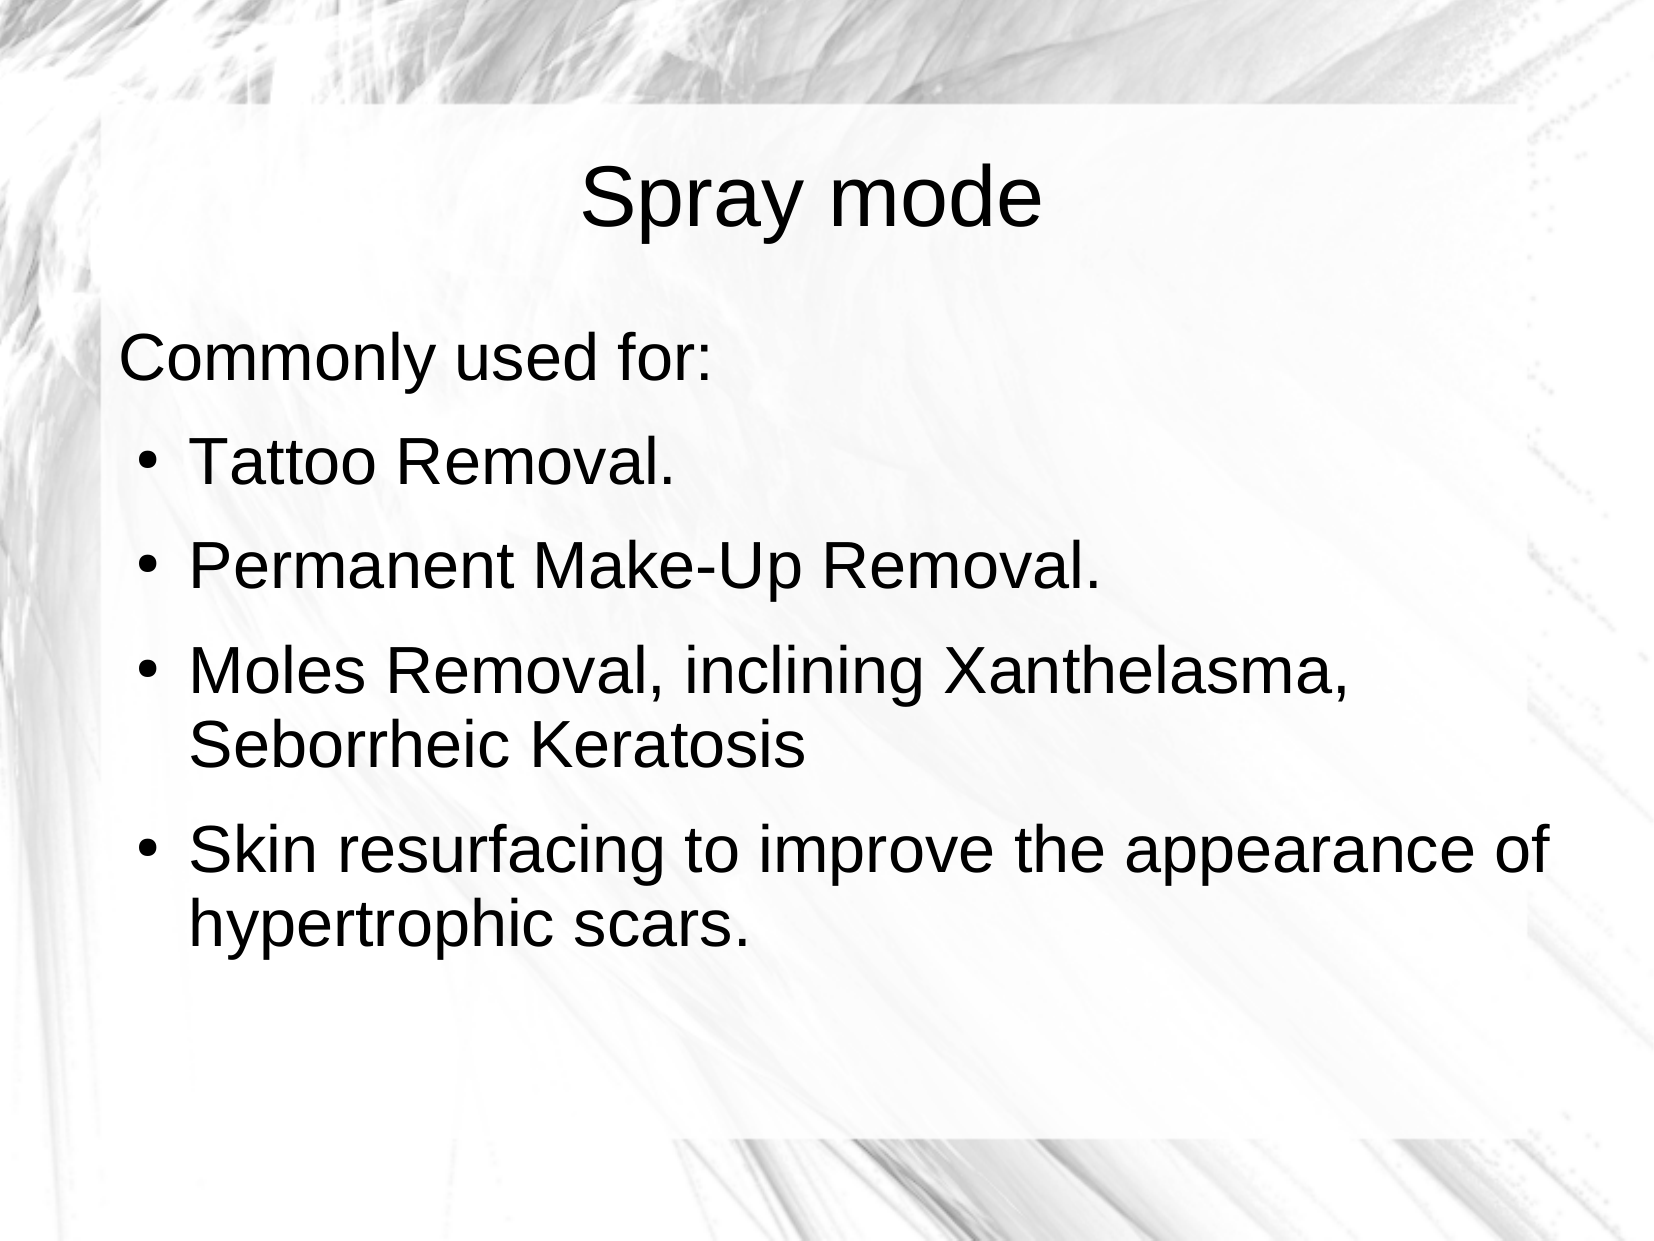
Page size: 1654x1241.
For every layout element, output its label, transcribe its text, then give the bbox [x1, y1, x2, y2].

list Commonly used for: Tattoo Removal. Permanent Make-Up Removal. Moles Removal, inclining Xanthelasma, Seborrheic Keratosis Skin resurfacing to improve the appearance of hypertrophic scars. [118, 319, 1571, 962]
picture [0, 0, 1654, 1241]
title Spray mode [118, 112, 1506, 281]
